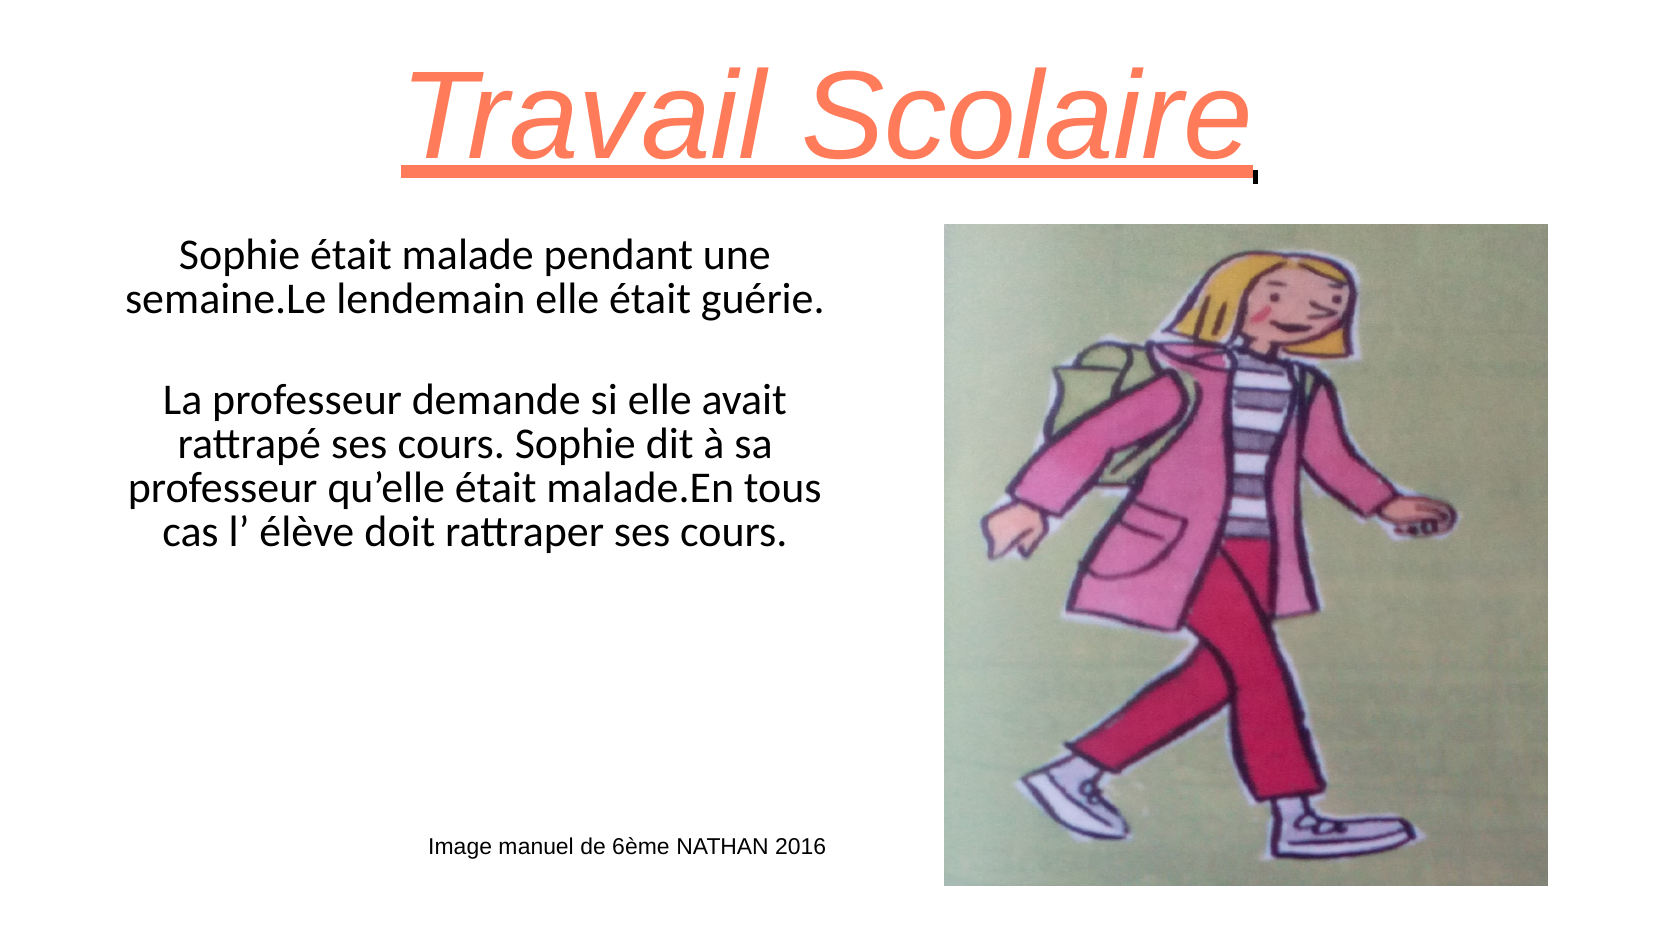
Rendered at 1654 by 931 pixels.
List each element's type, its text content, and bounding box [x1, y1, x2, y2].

list Sophie était malade pendant une semaine.Le lendemain elle était guérie. La professeur demande si elle avait rattrapé ses cours. Sophie dit à sa professeur qu’elle était malade.En tous cas l’ élève doit rattraper ses cours. [112, 236, 839, 776]
text_box Image manuel de 6ème NATHAN 2016 [413, 826, 898, 886]
title Travail Scolaire [82, 37, 1571, 193]
picture [944, 224, 1548, 886]
